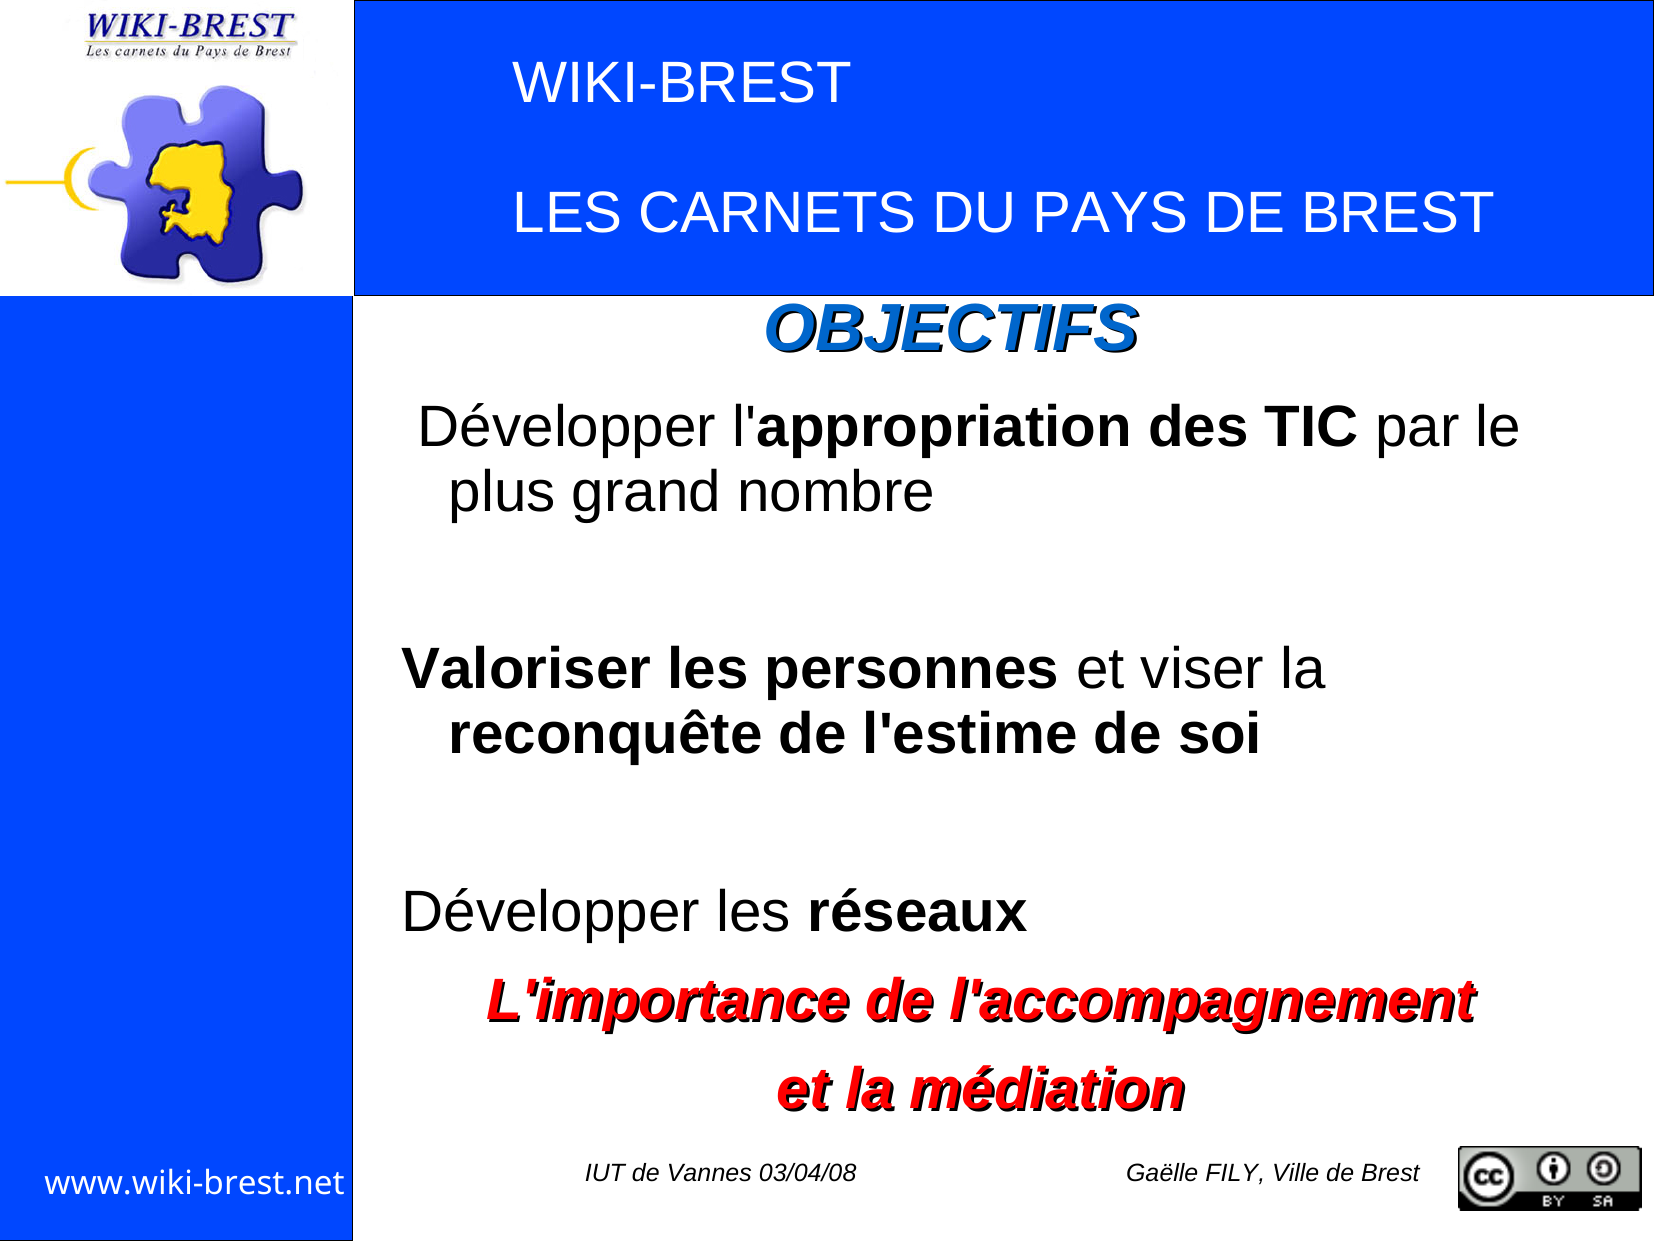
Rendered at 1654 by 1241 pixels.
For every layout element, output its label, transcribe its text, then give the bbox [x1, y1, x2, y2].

picture [1458, 1146, 1642, 1211]
list OBJECTIFS Développer l'appropriation des TIC par le plus grand nombre Valoriser les personnes et viser la reconquête de l'estime de soi Développer les réseaux L'importance de l'accompagnement et la médiation [307, 289, 1577, 1129]
picture [0, 0, 354, 296]
